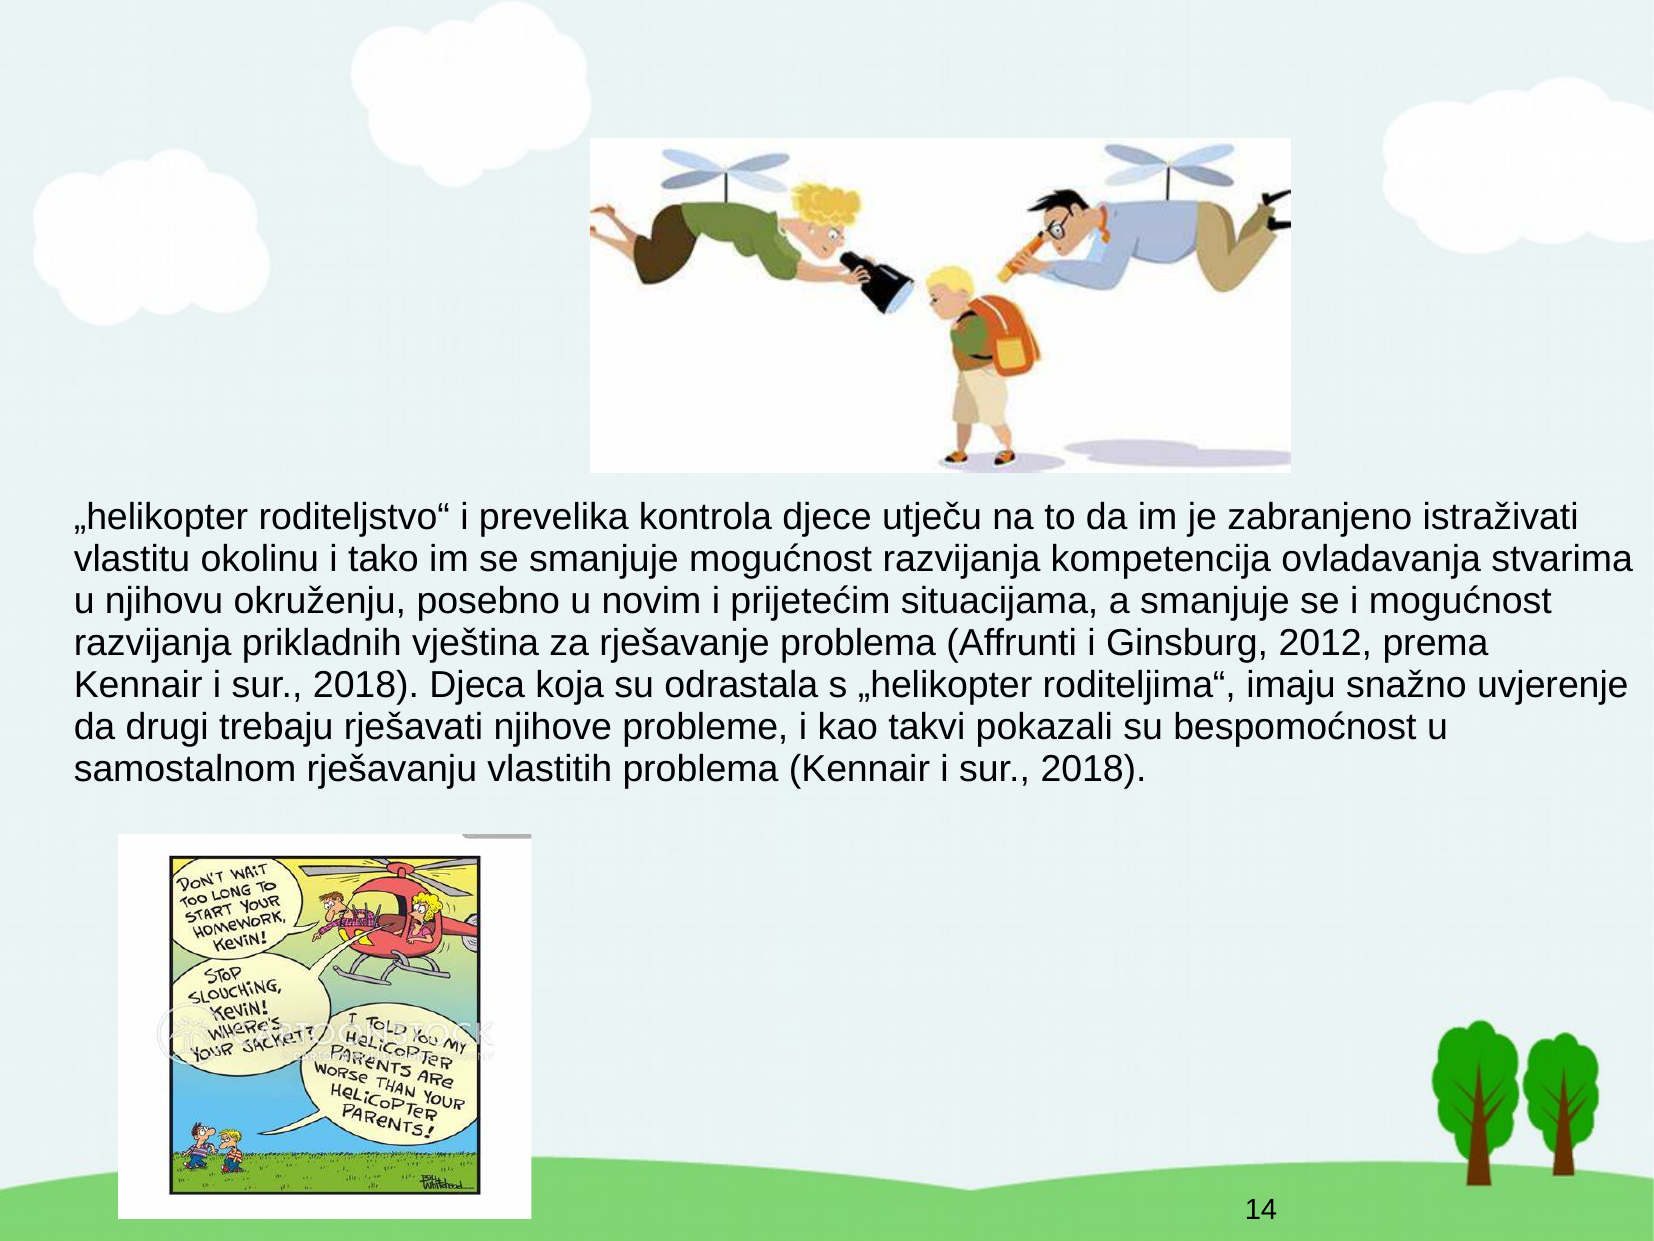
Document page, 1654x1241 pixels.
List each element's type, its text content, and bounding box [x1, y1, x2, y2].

picture [590, 138, 1291, 473]
text_box [1244, 1190, 1630, 1241]
text_box „helikopter roditeljstvo“ i prevelika kontrola djece utječu na to da im je zabranjeno istraživati vlastitu okolinu i tako im se smanjuje mogućnost razvijanja kompetencija ovladavanja stvarima u njihovu okruženju, posebno u novim i prijetećim situacijama, a smanjuje se i mogućnost razvijanja prikladnih vještina za rješavanje problema (Affrunti i Ginsburg, 2012, prema Kennair i sur., 2018). Djeca koja su odrastala s „helikopter roditeljima“, imaju snažno uvjerenje da drugi trebaju rješavati njihove probleme, i kao takvi pokazali su bespomoćnost u samostalnom rješavanju vlastitih problema (Kennair i sur., 2018). [59, 488, 1649, 798]
picture [118, 834, 532, 1219]
